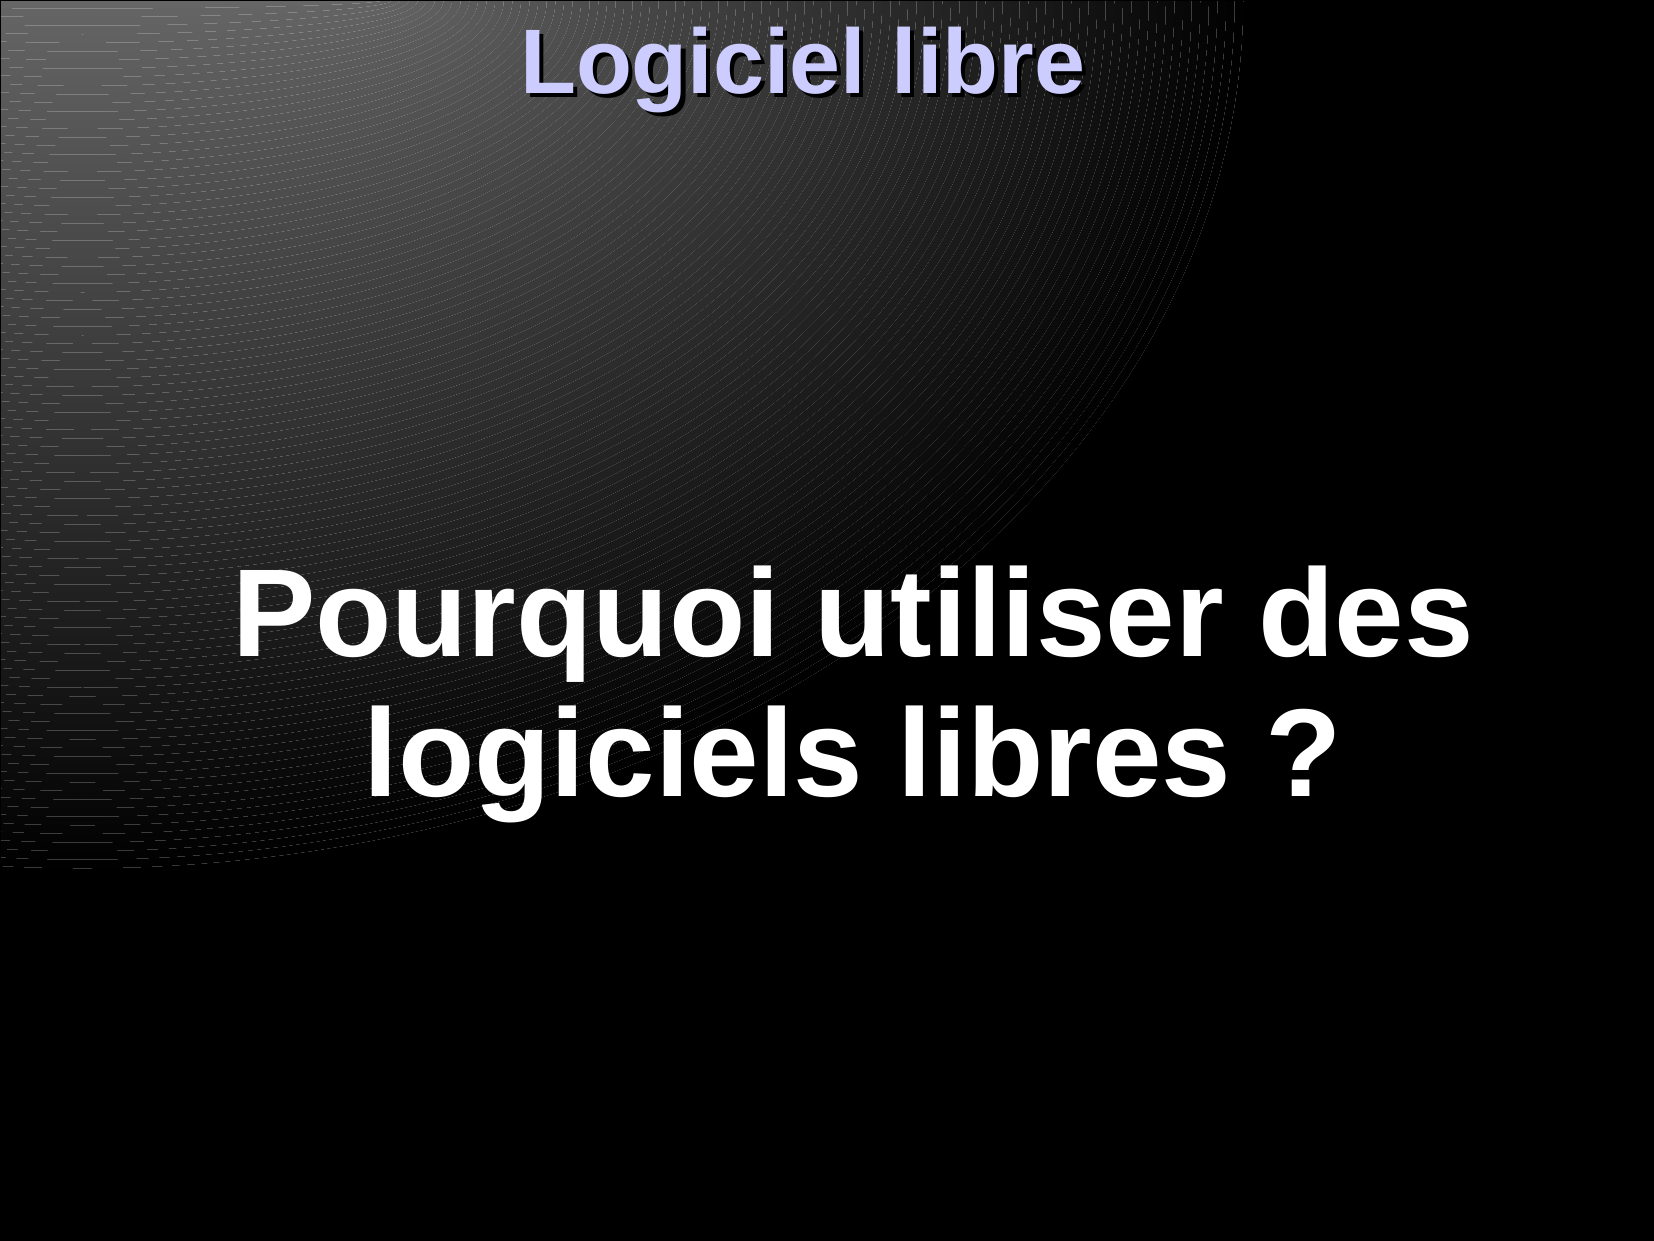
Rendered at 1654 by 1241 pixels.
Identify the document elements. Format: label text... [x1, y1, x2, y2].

subtitle Pourquoi utiliser des logiciels libres ? [47, 215, 1625, 1152]
title Logiciel libre [59, 5, 1548, 119]
